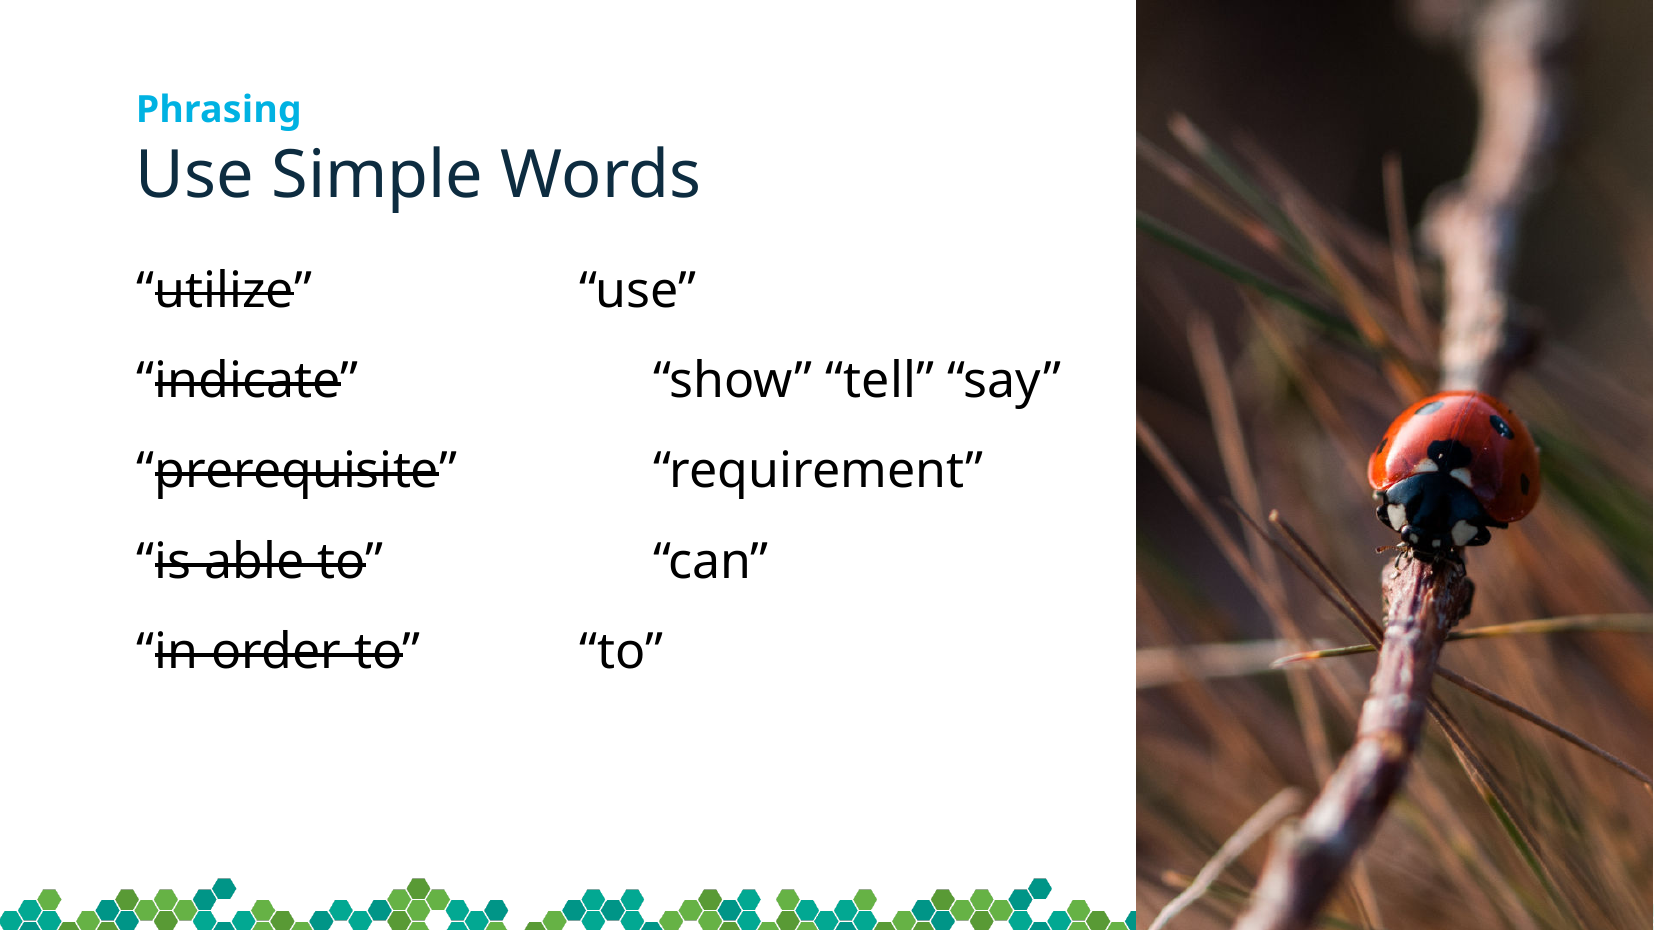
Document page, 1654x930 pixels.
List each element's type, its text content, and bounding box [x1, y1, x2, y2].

picture [0, 0, 1654, 930]
list “utilize” “use” “indicate” “show” “tell” “say” “prerequisite” “requirement” “is able to” “can” “in order to” “to” [136, 253, 1136, 793]
title Phrasing Use Simple Words [135, 72, 1136, 228]
